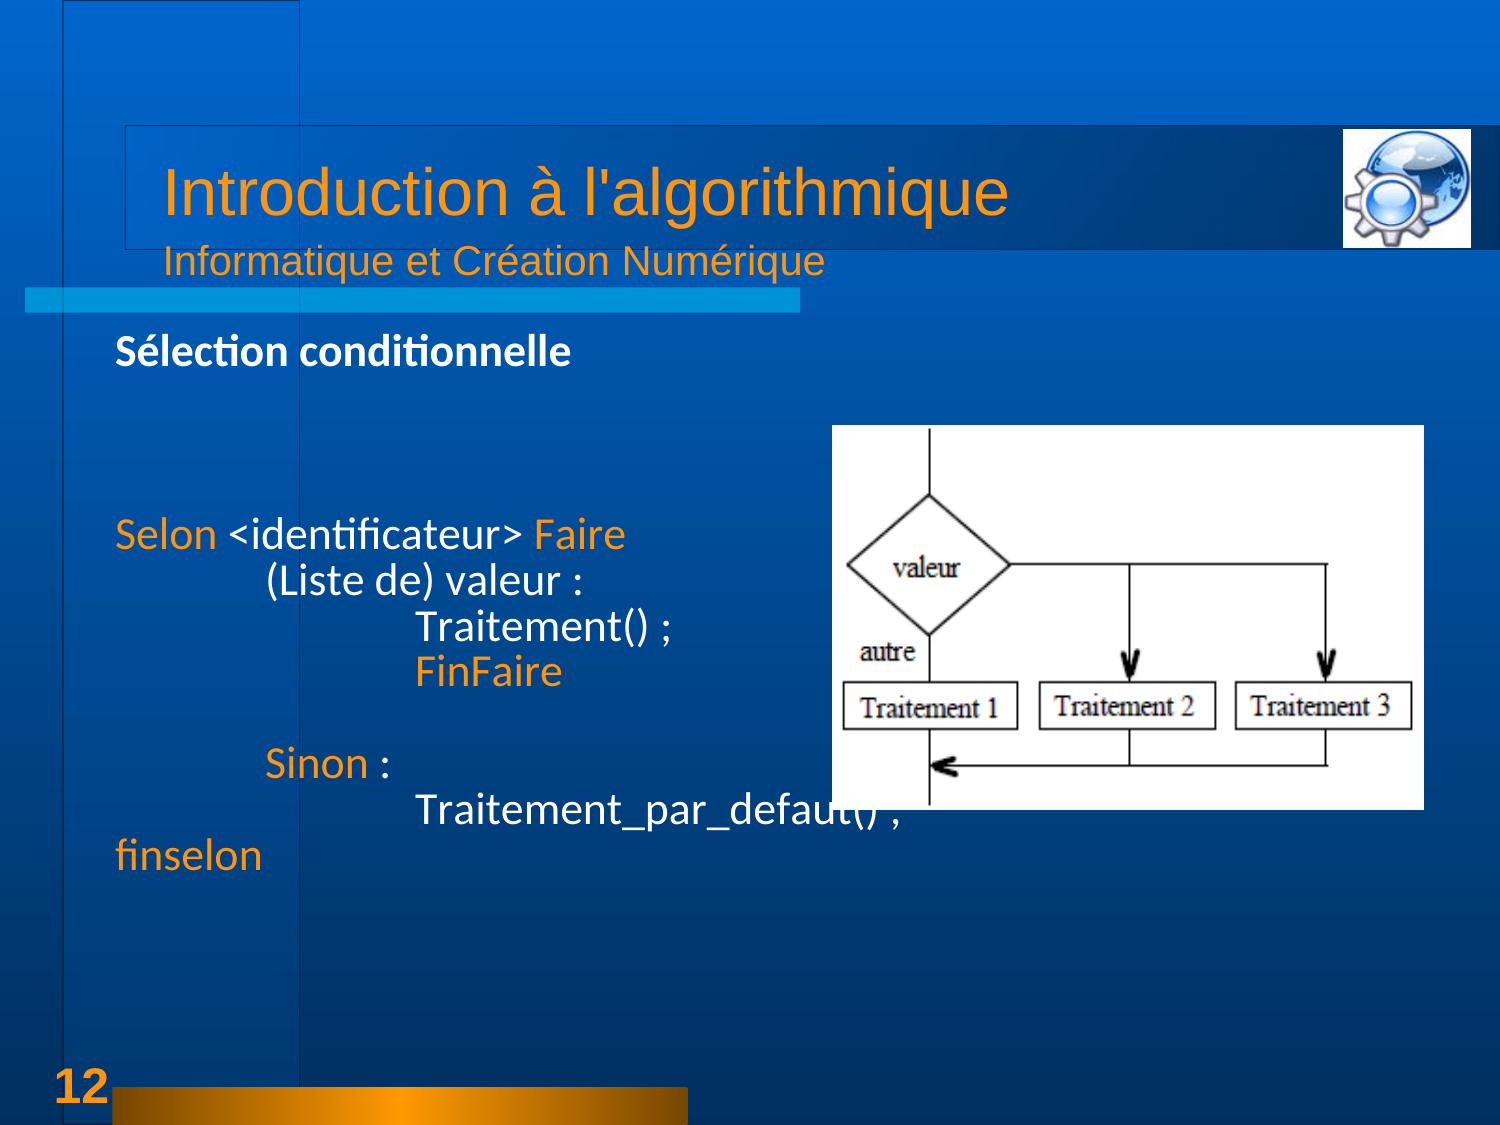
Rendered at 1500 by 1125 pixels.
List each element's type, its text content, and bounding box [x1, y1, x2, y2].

picture [832, 425, 1424, 810]
text_box Sélection conditionnelle Selon <identificateur> Faire (Liste de) valeur : Traitement() ; FinFaire Sinon : Traitement_par_defaut() ; finselon [100, 324, 1371, 1009]
picture [1343, 129, 1471, 248]
